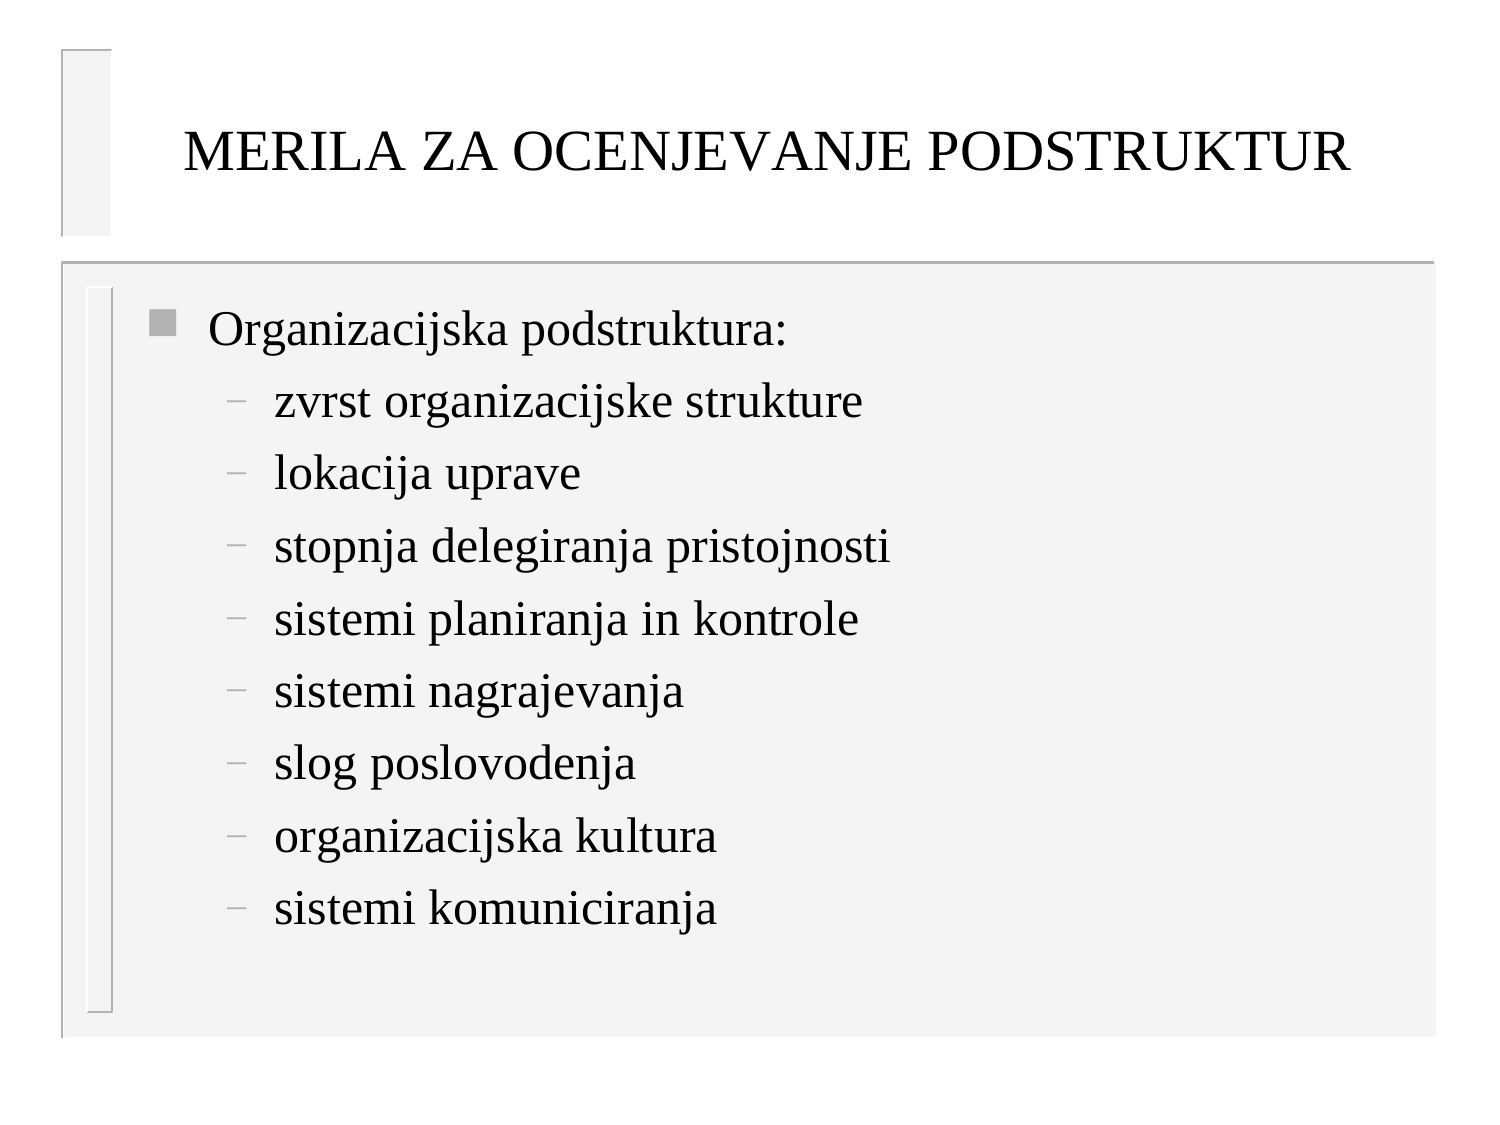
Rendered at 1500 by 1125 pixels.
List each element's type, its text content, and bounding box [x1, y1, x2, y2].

title MERILA ZA OCENJEVANJE PODSTRUKTUR [137, 56, 1413, 238]
list Organizacijska podstruktura: zvrst organizacijske strukture lokacija uprave stopnja delegiranja pristojnosti sistemi planiranja in kontrole sistemi nagrajevanja slog poslovodenja organizacijska kultura sistemi komuniciranja [137, 287, 1413, 963]
